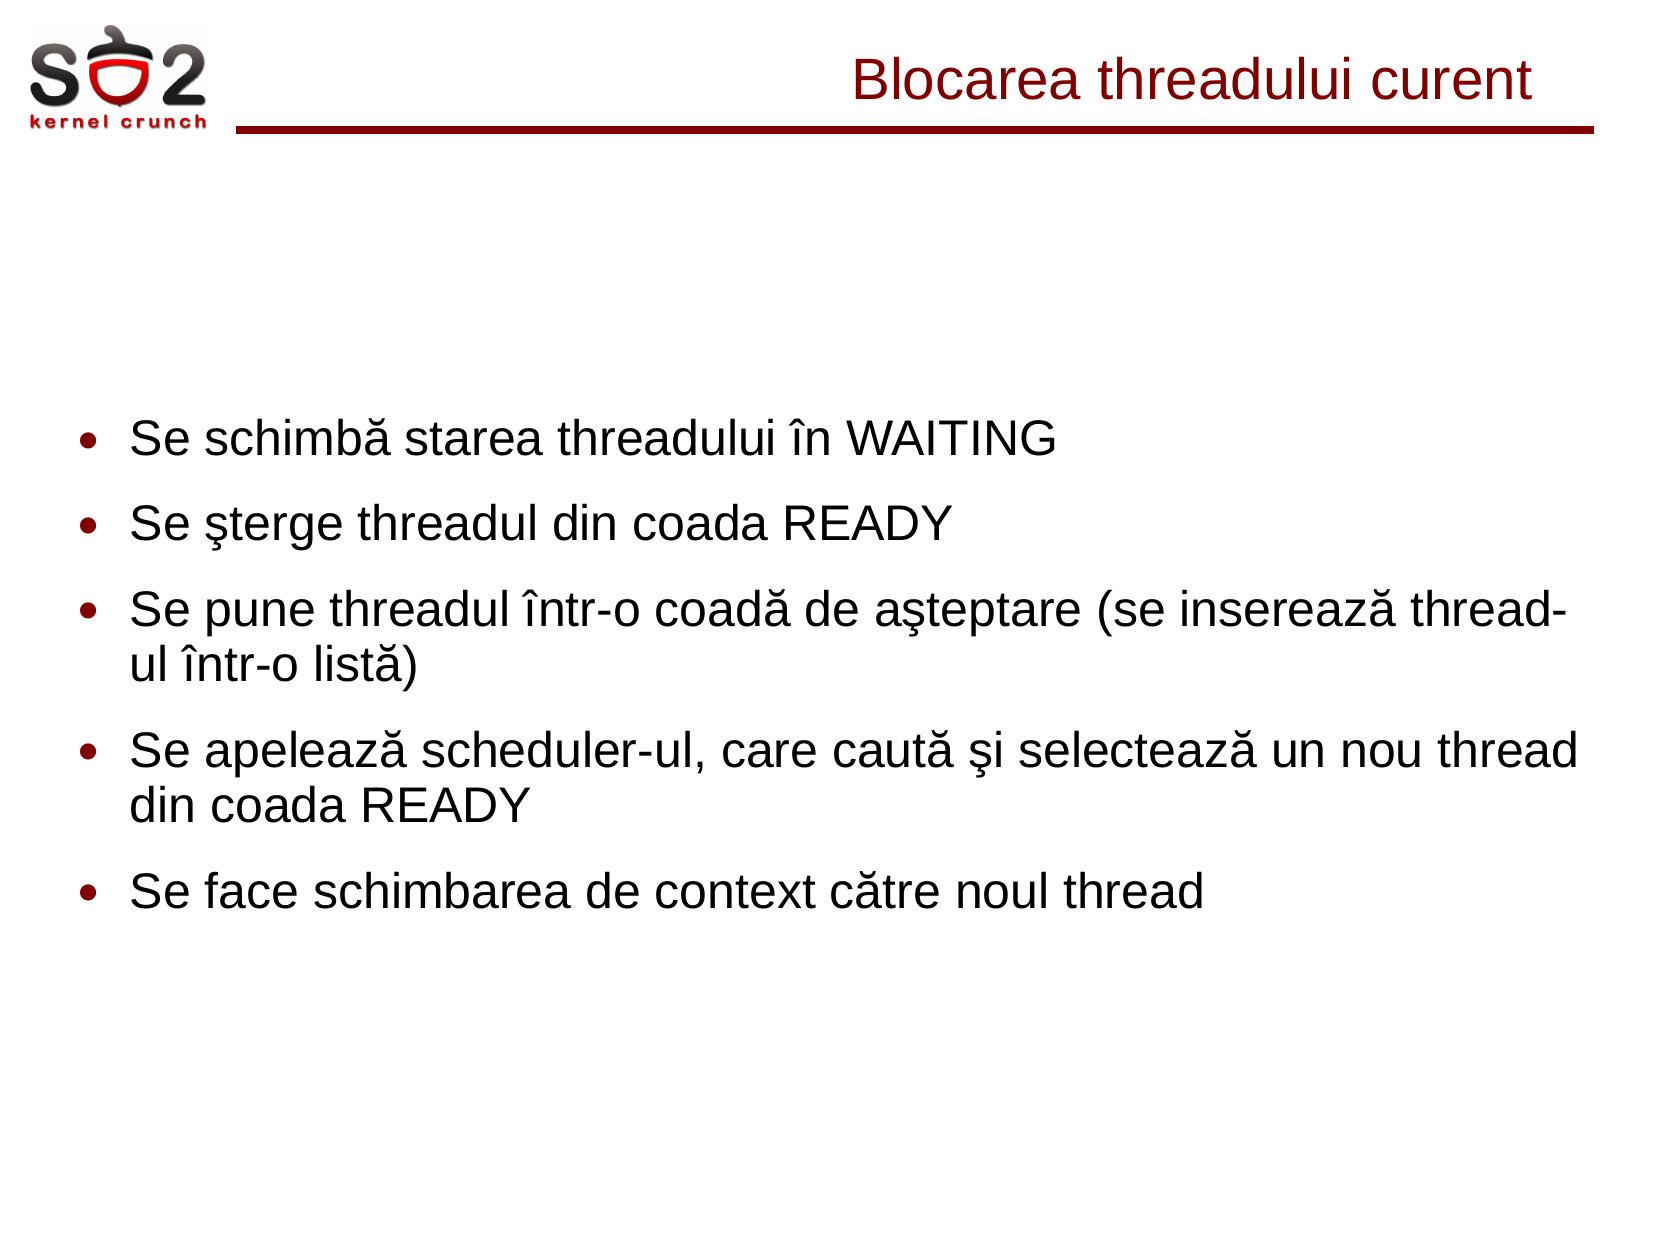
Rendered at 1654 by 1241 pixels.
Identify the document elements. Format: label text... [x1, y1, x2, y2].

picture [29, 23, 121, 130]
title Blocarea threadului curent [121, 11, 1534, 148]
list Se schimbă starea threadului în WAITING Se şterge threadul din coada READY Se pune threadul într-o coadă de aşteptare (se inserează thread-ul într-o listă) Se apelează scheduler-ul, care caută şi selectează un nou thread din coada READY Se face schimbarea de context către noul thread [59, 177, 1595, 1152]
